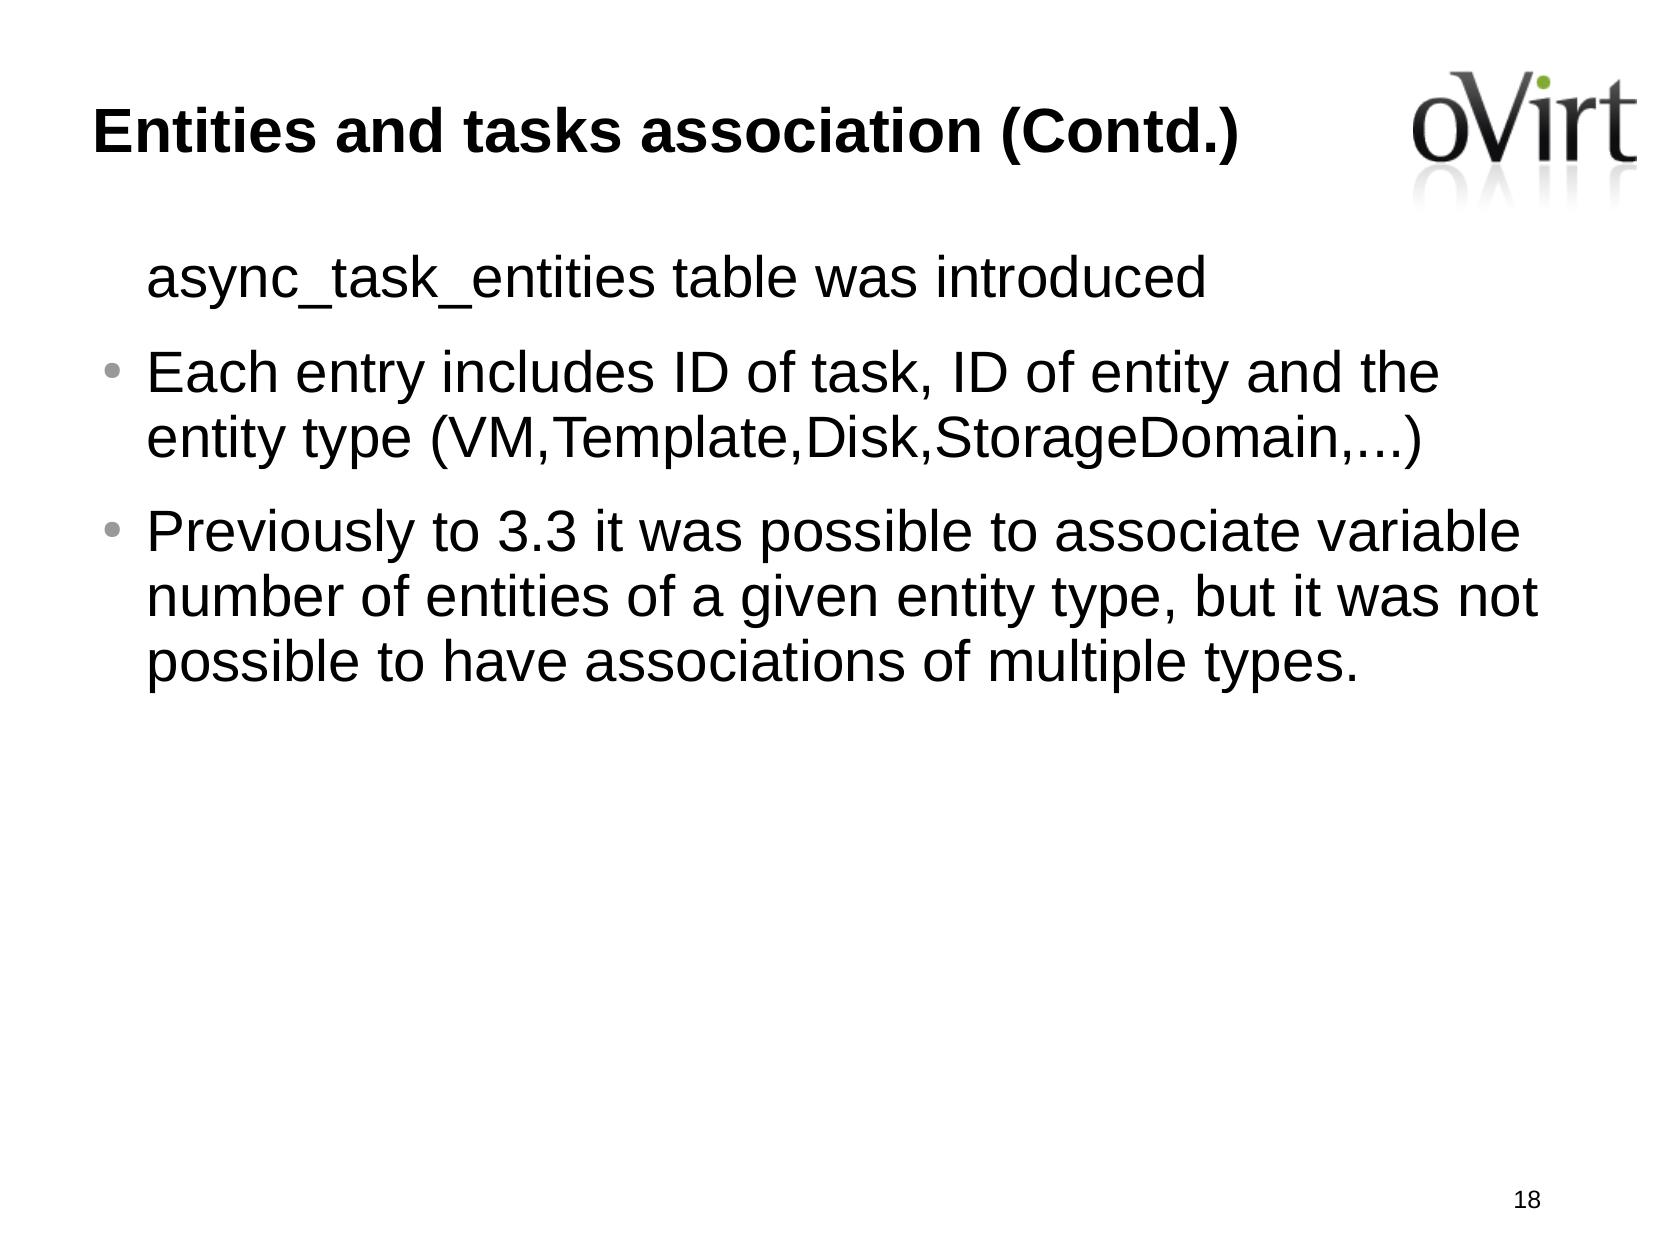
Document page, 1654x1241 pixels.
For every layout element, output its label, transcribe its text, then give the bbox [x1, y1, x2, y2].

title Entities and tasks association (Contd.) [82, 37, 1303, 226]
list async_task_entities table was introduced Each entry includes ID of task, ID of entity and the entity type (VM,Template,Disk,StorageDomain,...) Previously to 3.3 it was possible to associate variable number of entities of a given entity type, but it was not possible to have associations of multiple types. [86, 244, 1576, 1039]
picture [1413, 63, 1637, 212]
